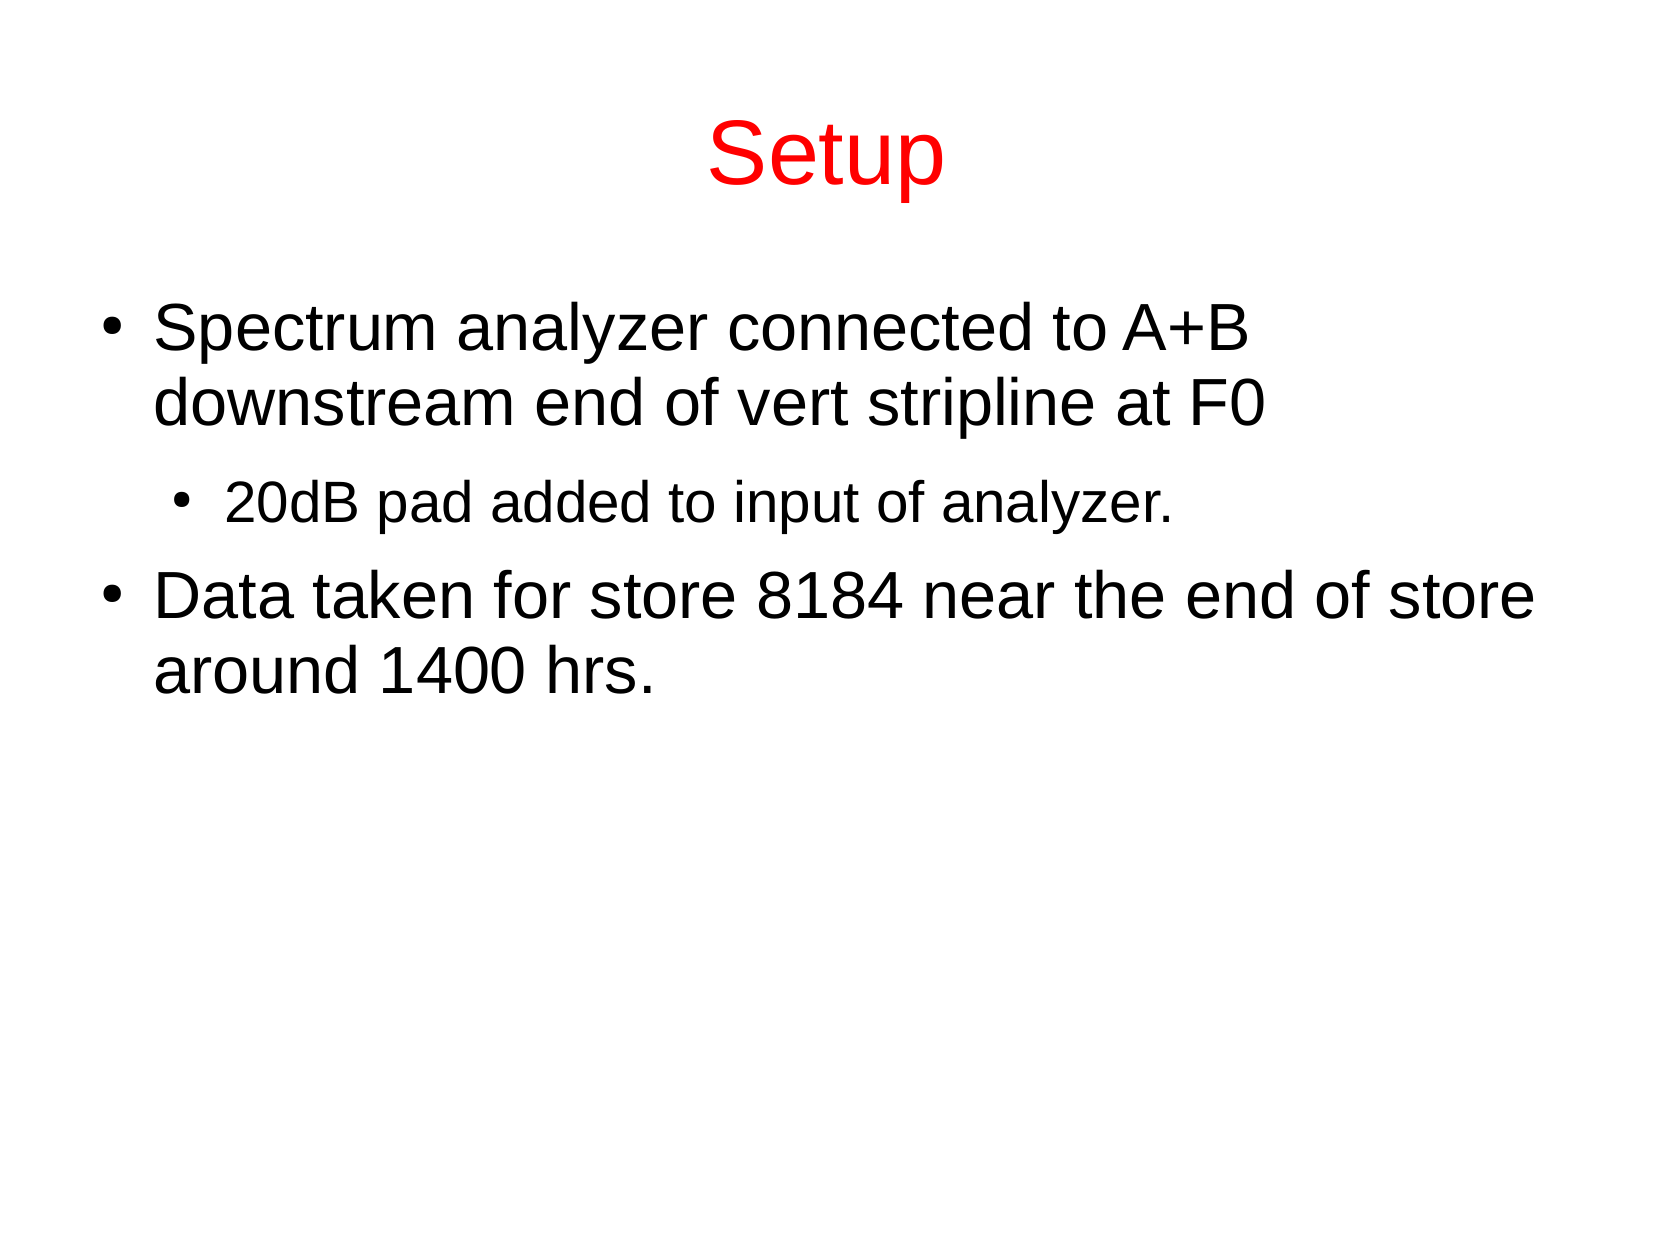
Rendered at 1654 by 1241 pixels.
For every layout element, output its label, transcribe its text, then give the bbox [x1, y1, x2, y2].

title Setup [82, 49, 1571, 257]
list Spectrum analyzer connected to A+B downstream end of vert stripline at F0 20dB pad added to input of analyzer. Data taken for store 8184 near the end of store around 1400 hrs. [82, 290, 1571, 1094]
